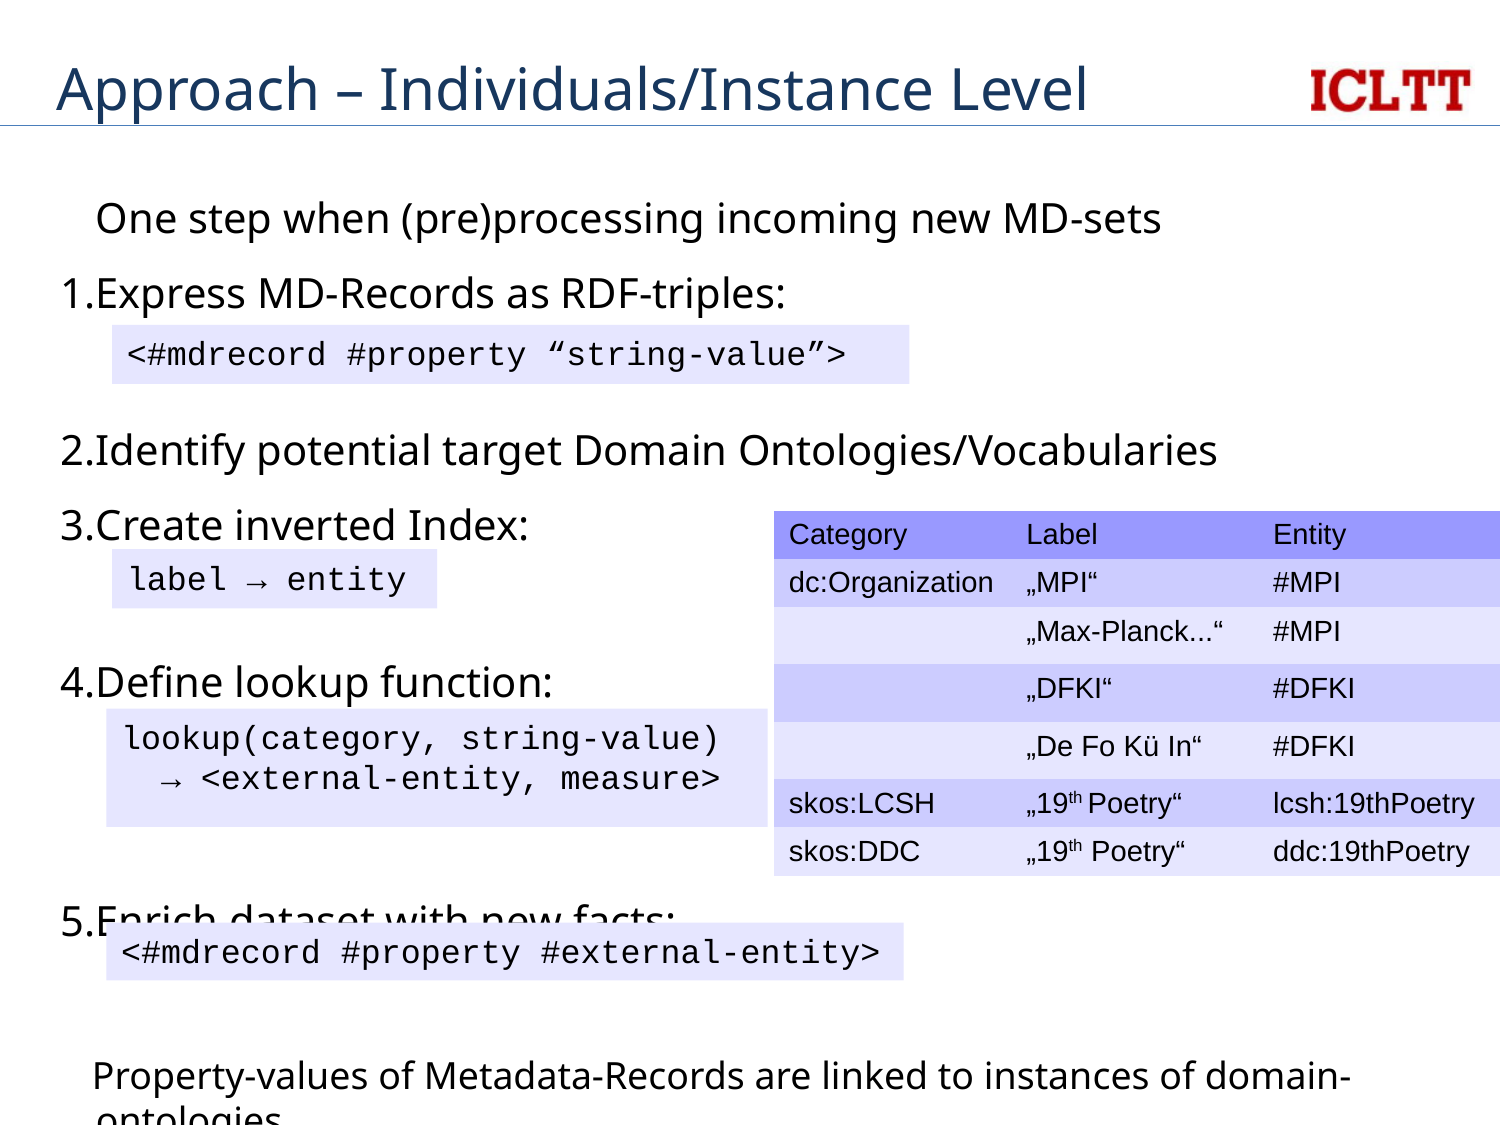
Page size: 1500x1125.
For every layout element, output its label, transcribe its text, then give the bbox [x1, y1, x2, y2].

table_cell „MPI“ [1012, 559, 1258, 607]
table_cell „De Fo Kü In“ [1012, 722, 1258, 779]
list One step when (pre)processing incoming new MD-sets Express MD-Records as RDF-triples: Identify potential target Domain Ontologies/Vocabularies Create inverted Index: Define lookup function: Enrich dataset with new facts: Property-values of Metadata-Records are linked to instances of domain-ontologies [45, 184, 1500, 1125]
table_header Category [774, 511, 1012, 559]
text_box label → entity [112, 549, 438, 609]
text_box lookup(category, string-value) → <external-entity, measure> [106, 708, 768, 827]
table_cell skos:LCSH [774, 779, 1012, 827]
table_cell „19th Poetry“ [1012, 779, 1258, 827]
table_cell „Max-Planck...“ [1012, 607, 1258, 664]
table_cell lcsh:19thPoetry [1258, 779, 1500, 827]
table_header Entity [1258, 511, 1500, 559]
table_cell [774, 607, 1012, 664]
table_cell dc:Organization [774, 559, 1012, 607]
table_cell „19th Poetry“ [1012, 827, 1258, 876]
table_cell „DFKI“ [1012, 664, 1258, 722]
table_header Label [1012, 511, 1258, 559]
table_cell #DFKI [1258, 664, 1500, 722]
table_cell #MPI [1258, 607, 1500, 664]
text_box <#mdrecord #property “string-value”> [112, 324, 910, 384]
table_cell #DFKI [1258, 722, 1500, 779]
table_cell skos:DDC [774, 827, 1012, 876]
text_box <#mdrecord #property #external-entity> [106, 922, 904, 981]
title Approach – Individuals/Instance Level [41, 45, 1426, 126]
picture [1426, 61, 1475, 121]
table_cell #MPI [1258, 559, 1500, 607]
table_cell [774, 664, 1012, 722]
table_cell ddc:19thPoetry [1258, 827, 1500, 876]
table_cell [774, 722, 1012, 779]
